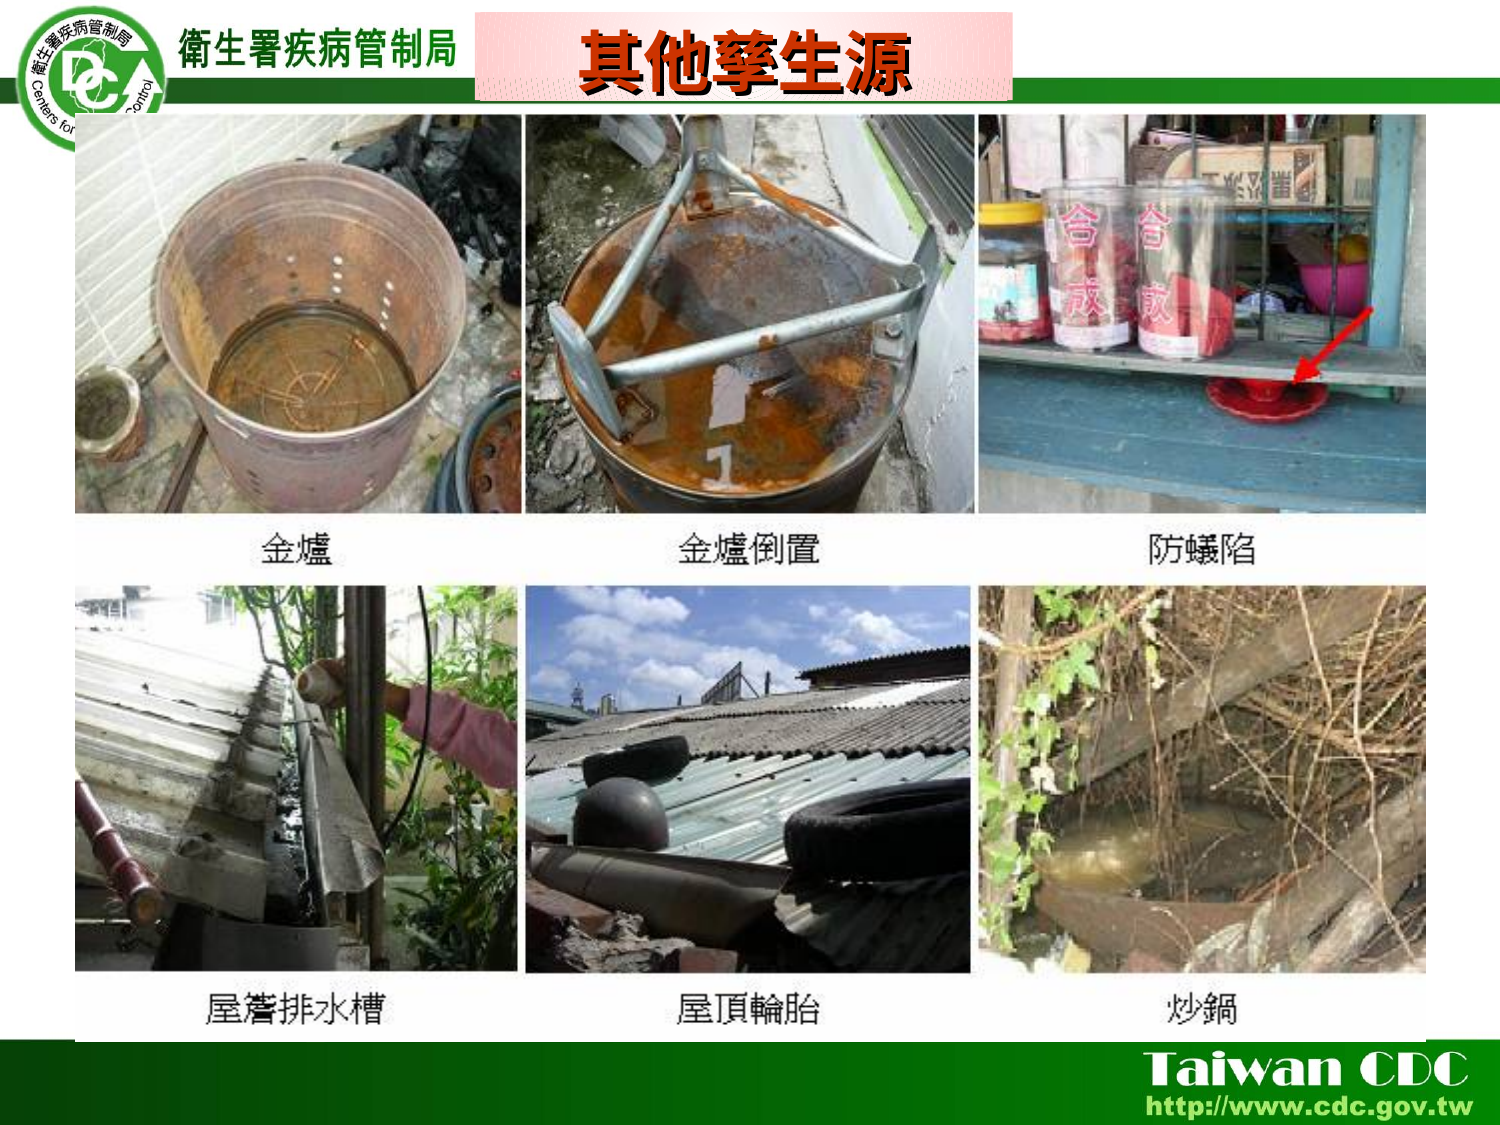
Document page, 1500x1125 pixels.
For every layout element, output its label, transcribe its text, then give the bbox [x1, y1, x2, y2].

text_box [1175, 987, 1488, 1063]
text_box 其他孳生源 [475, 13, 1013, 100]
picture [75, 113, 1426, 1042]
